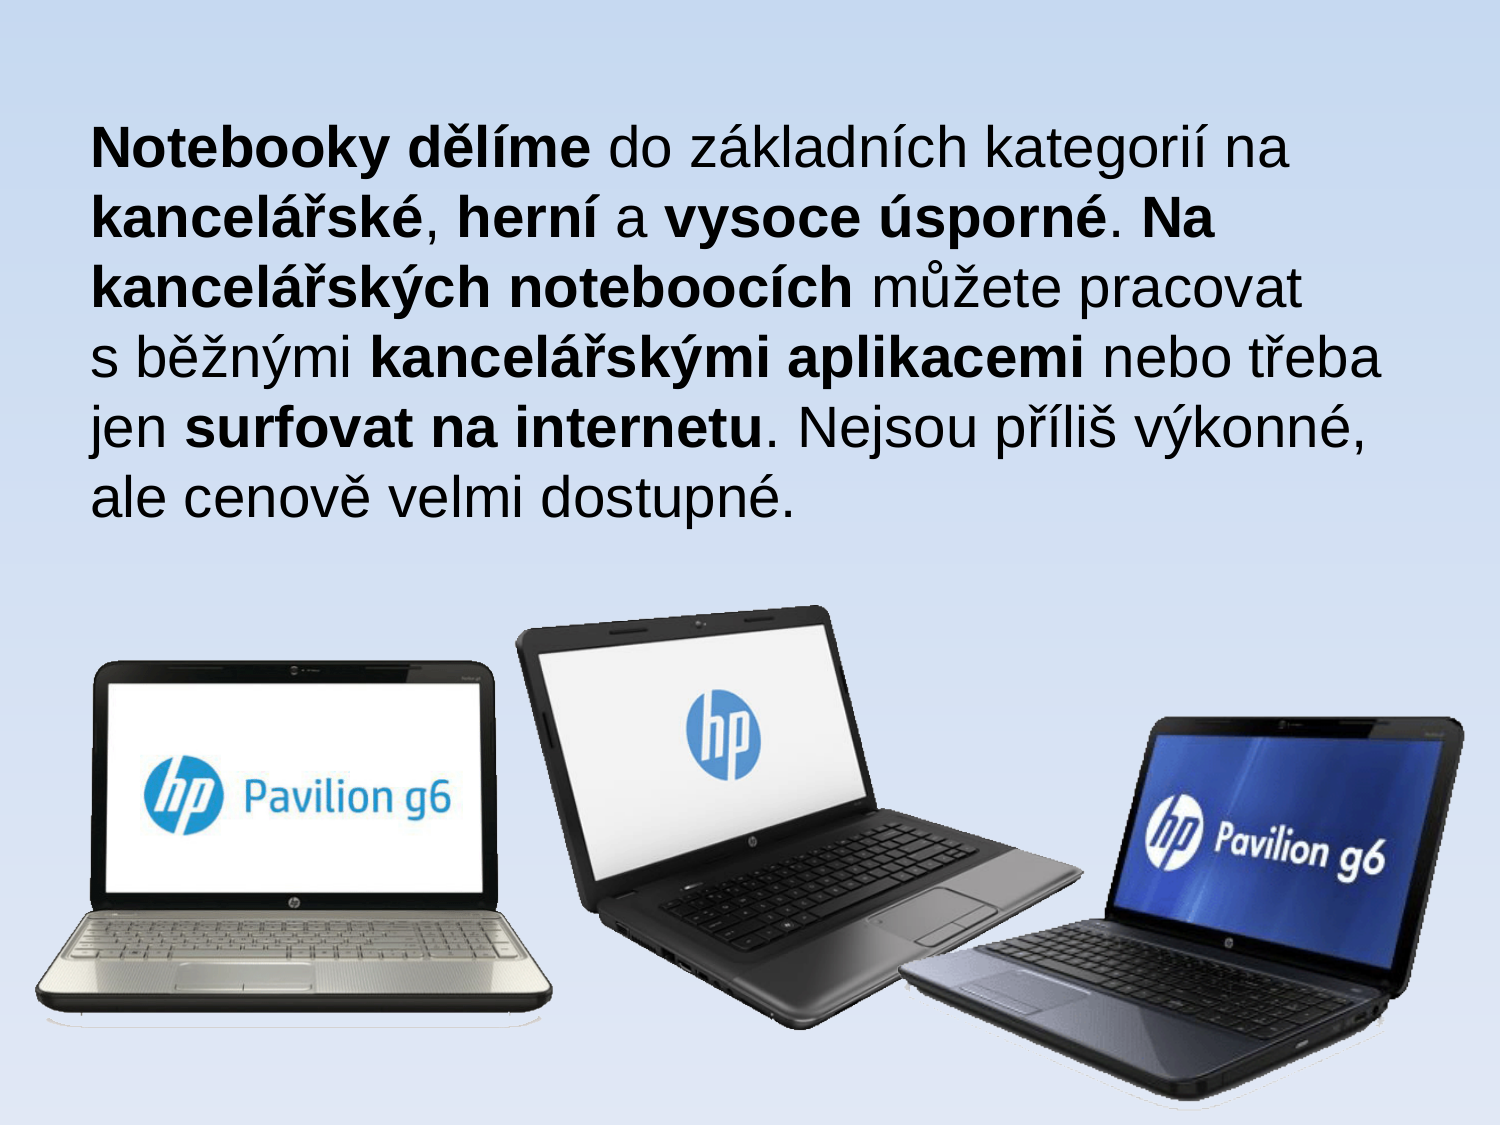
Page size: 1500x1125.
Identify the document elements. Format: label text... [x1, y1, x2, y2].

picture [25, 597, 1500, 1125]
list Notebooky dělíme do základních kategorií na kancelářské, herní a vysoce úsporné. Na kancelářských noteboocích můžete pracovat s běžnými kancelářskými aplikacemi nebo třeba jen surfovat na internetu. Nejsou příliš výkonné, ale cenově velmi dostupné. [75, 101, 1426, 668]
